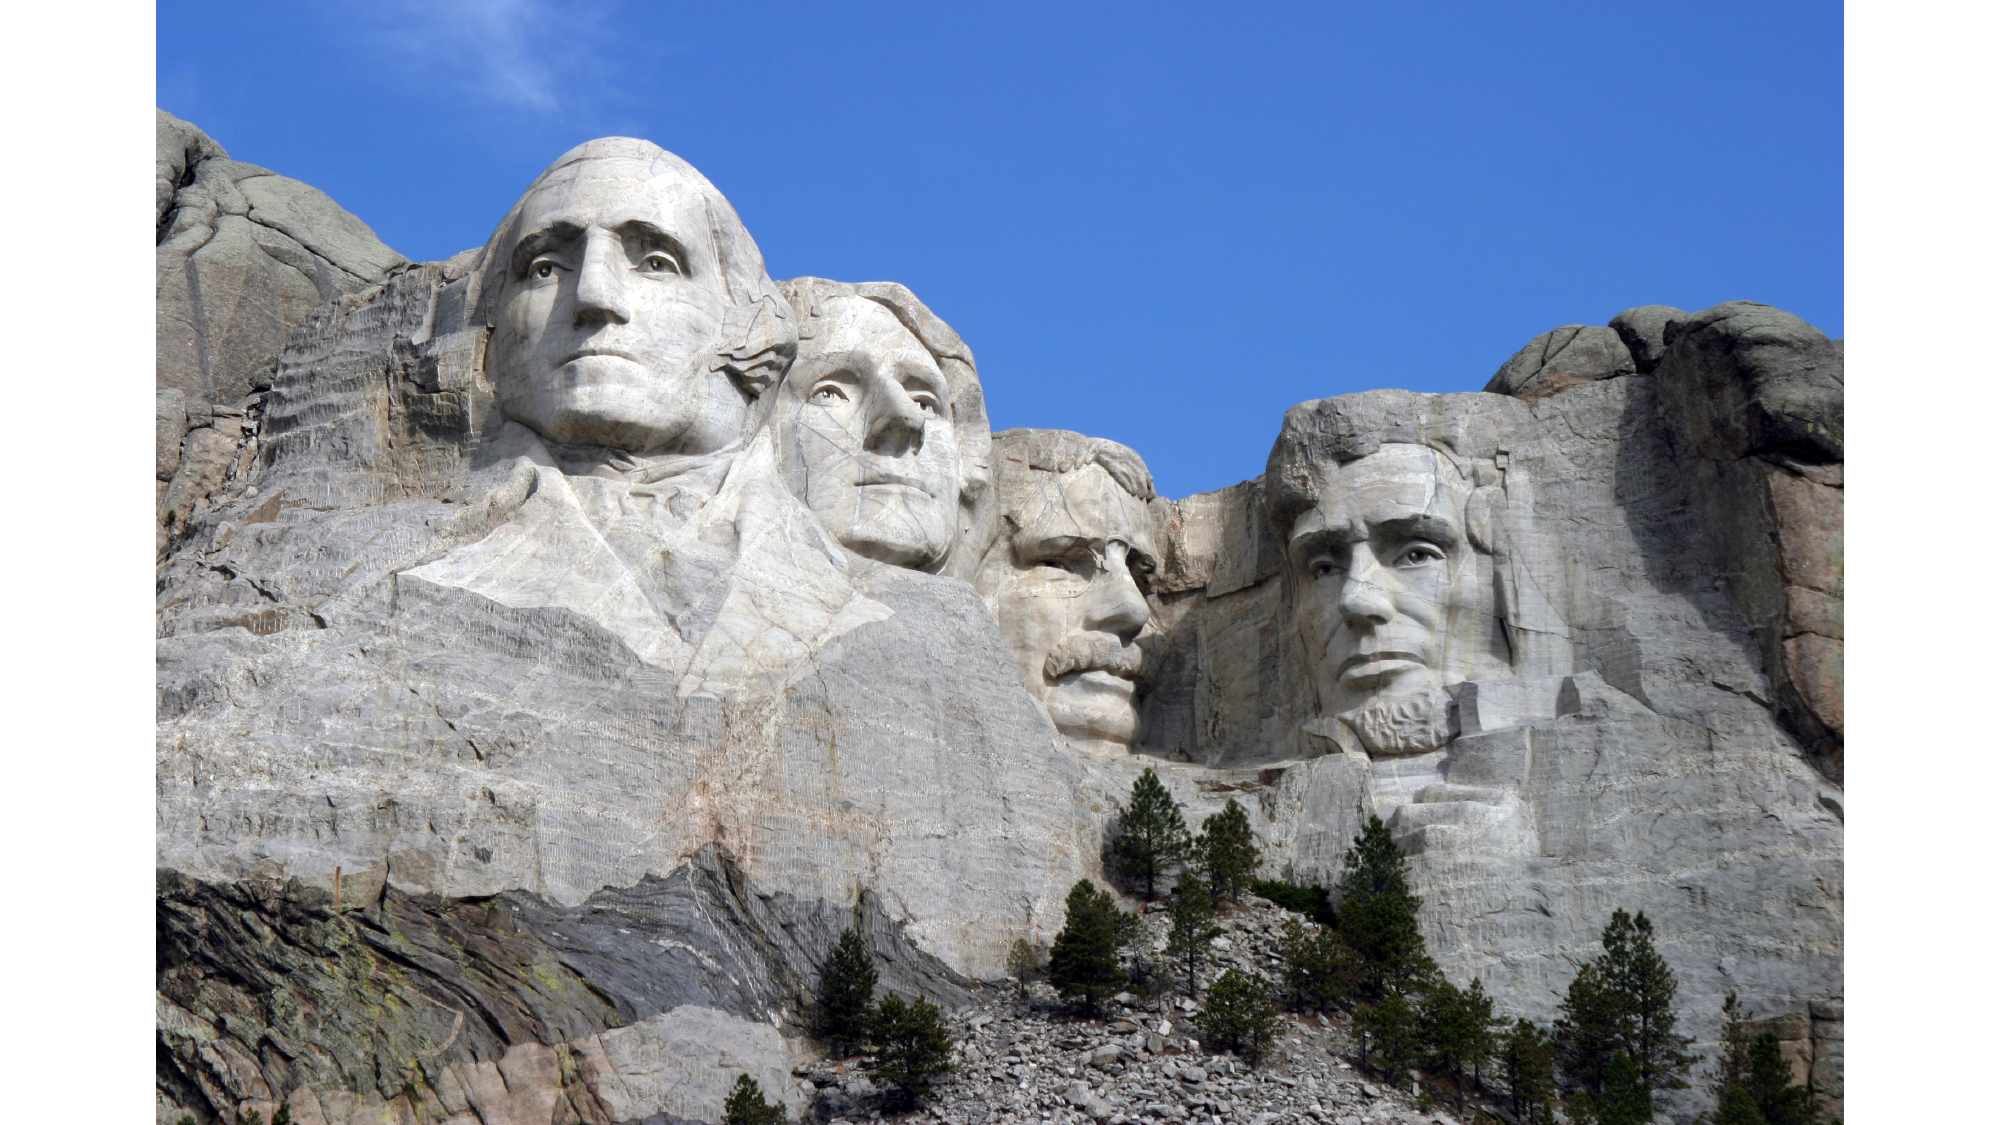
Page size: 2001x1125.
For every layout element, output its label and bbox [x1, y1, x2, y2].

picture [156, 0, 1844, 1125]
